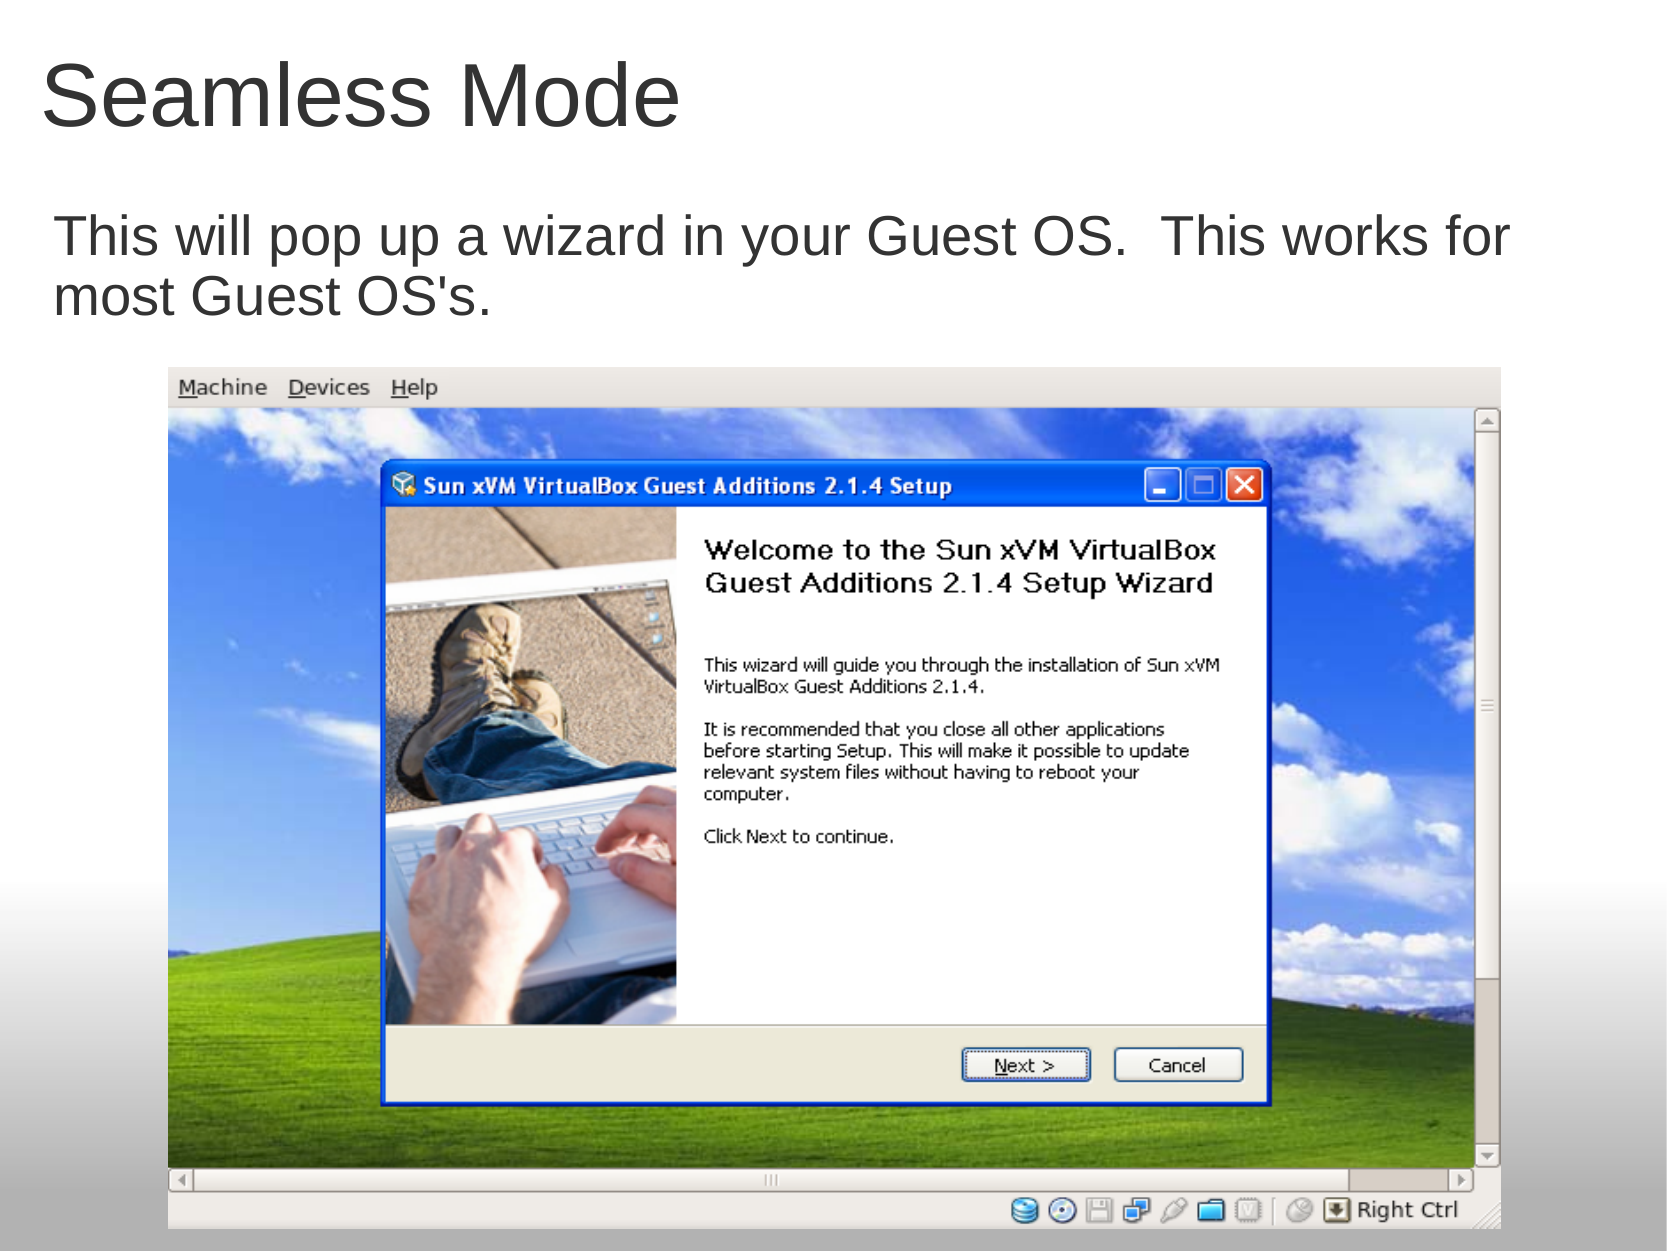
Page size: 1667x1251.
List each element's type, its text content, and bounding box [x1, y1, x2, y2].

picture [0, 0, 1667, 1251]
title Seamless Mode [40, 50, 1627, 201]
list This will pop up a wizard in your Guest OS. This works for most Guest OS's. [53, 207, 1576, 1167]
